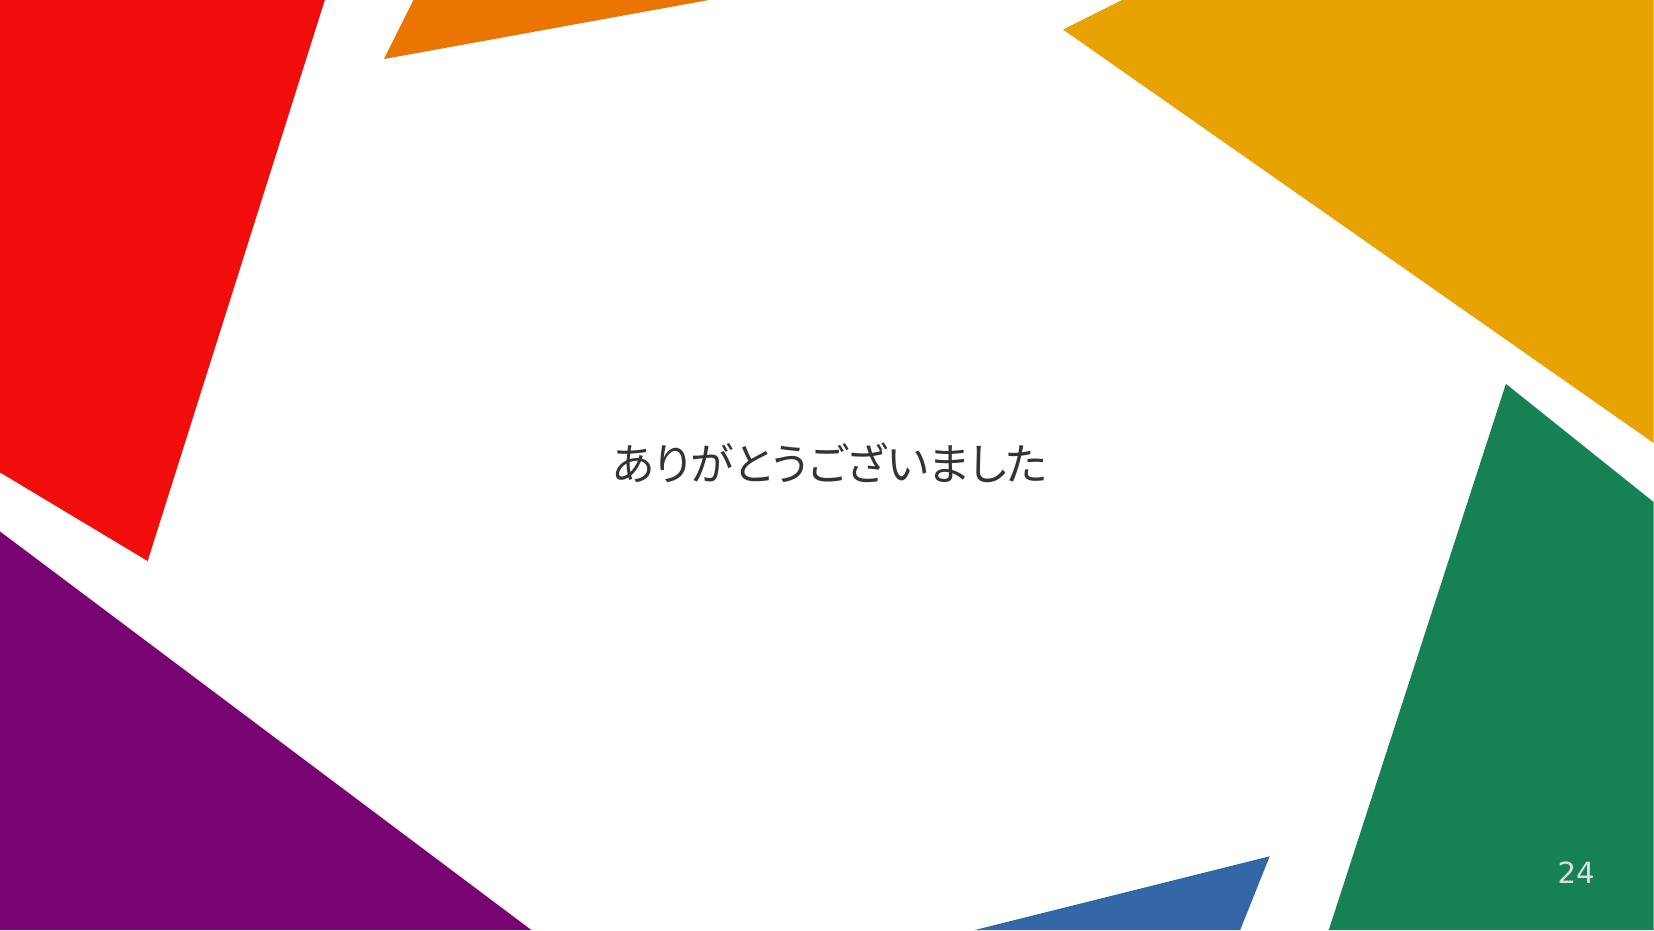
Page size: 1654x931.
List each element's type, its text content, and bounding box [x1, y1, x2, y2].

title ありがとうございました [289, 383, 1372, 540]
